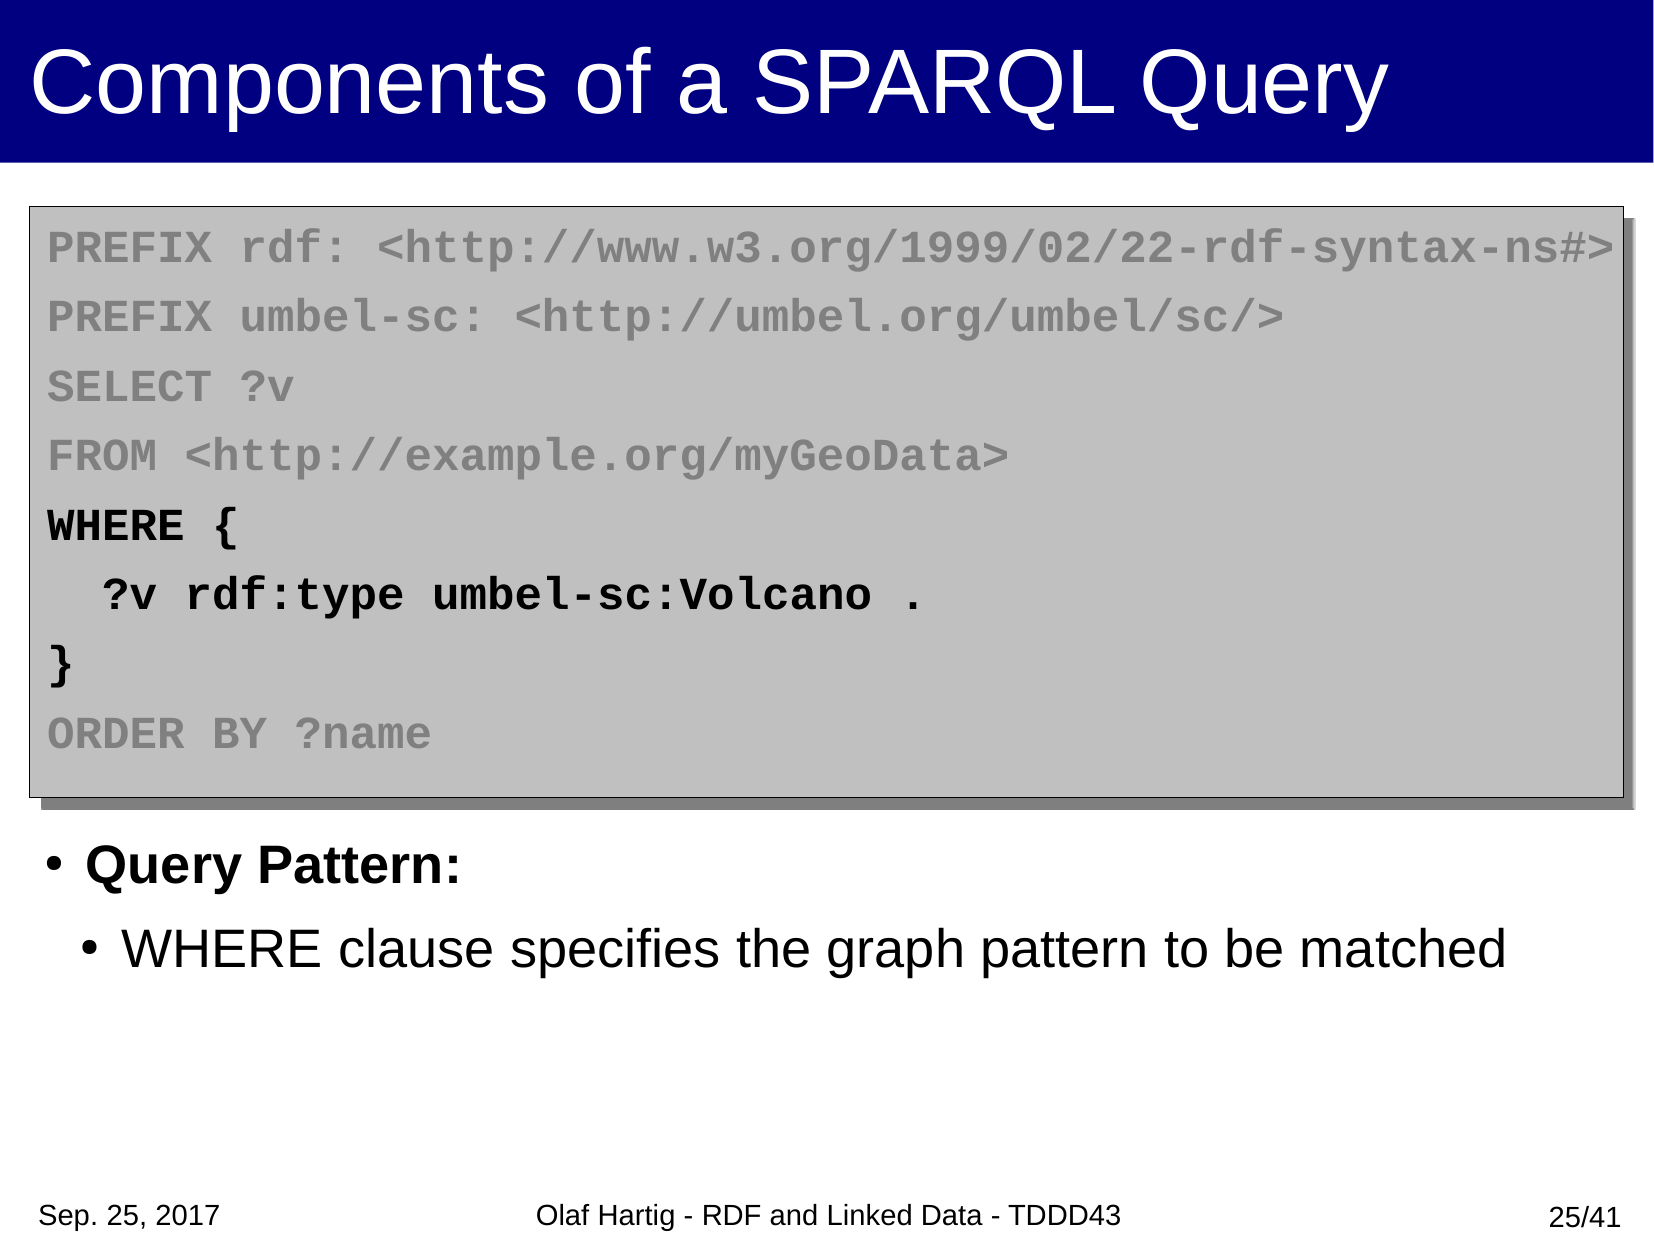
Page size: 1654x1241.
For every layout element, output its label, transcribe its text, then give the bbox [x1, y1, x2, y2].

title Components of a SPARQL Query [0, 0, 1654, 163]
text_box Query Pattern: WHERE clause specifies the graph pattern to be matched [29, 826, 1625, 1152]
text_box PREFIX rdf: <http://www.w3.org/1999/02/22-rdf-syntax-ns#> PREFIX umbel-sc: <http://umbel.org/umbel/sc/> SELECT ?v FROM <http://example.org/myGeoData> WHERE { ?v rdf:type umbel-sc:Volcano . } ORDER BY ?name [29, 206, 1624, 798]
